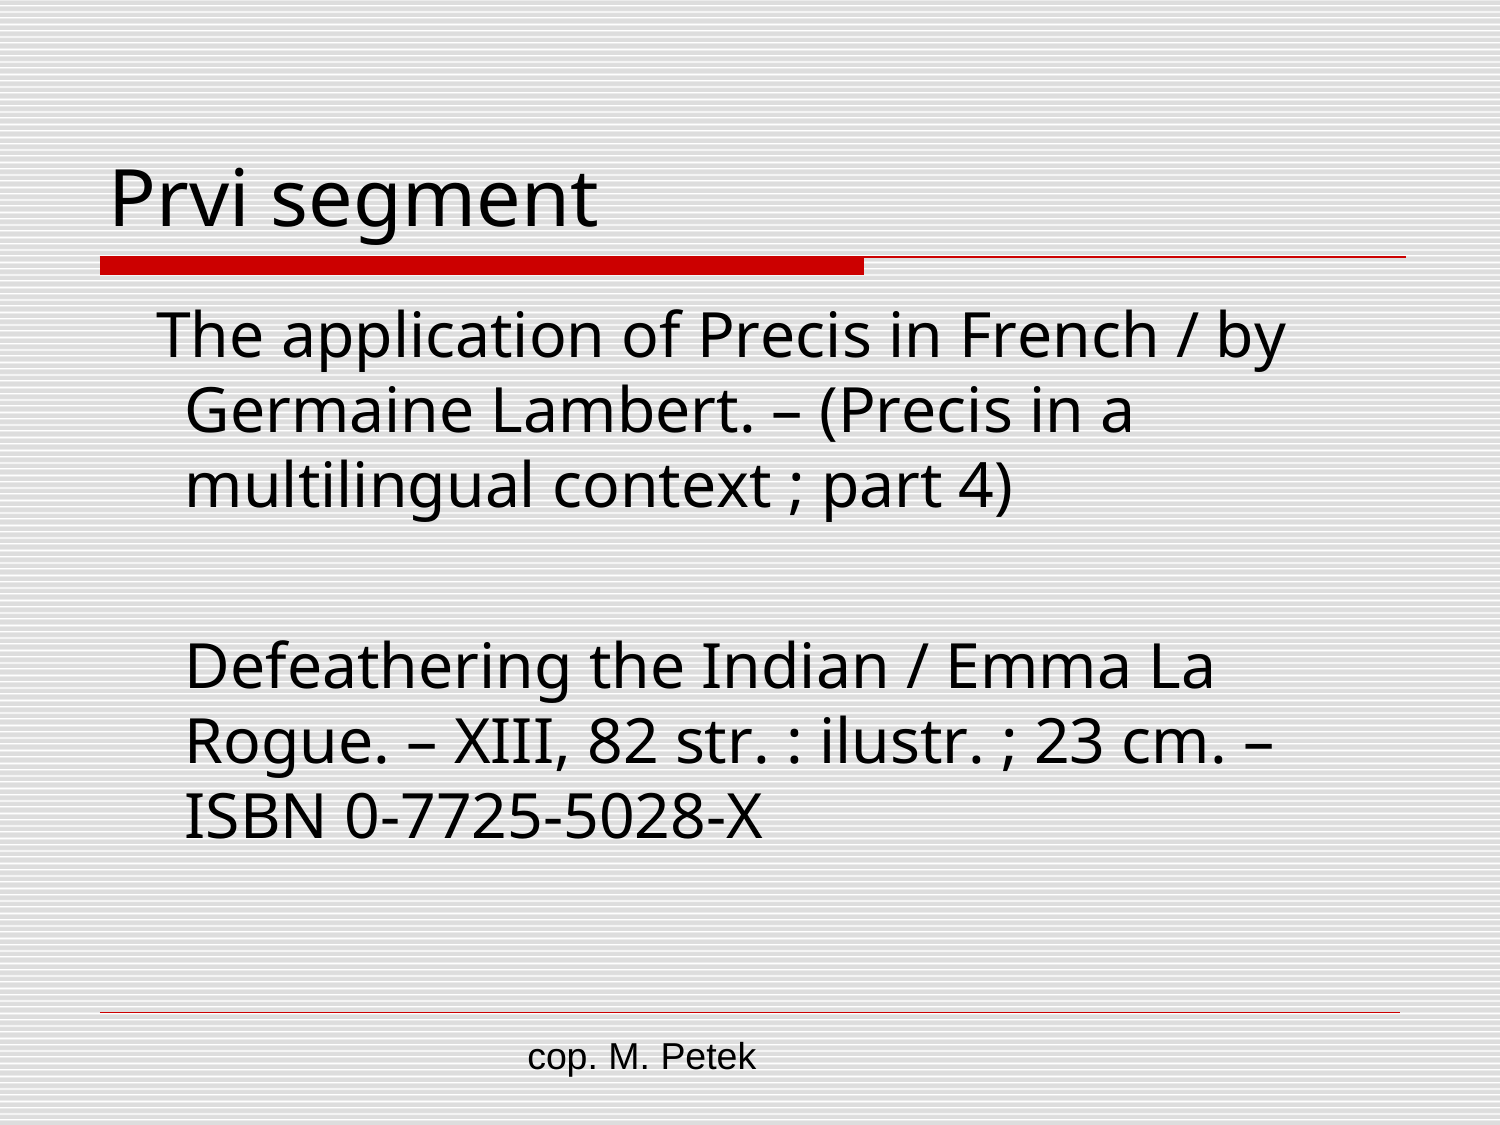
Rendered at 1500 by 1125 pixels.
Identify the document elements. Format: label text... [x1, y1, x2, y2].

title Prvi segment [94, 49, 1407, 250]
picture [0, 0, 1500, 1125]
list The application of Precis in French / by Germaine Lambert. – (Precis in a multilingual context ; part 4) Defeathering the Indian / Emma La Rogue. – XIII, 82 str. : ilustr. ; 23 cm. – ISBN 0-7725-5028-X [92, 287, 1406, 988]
